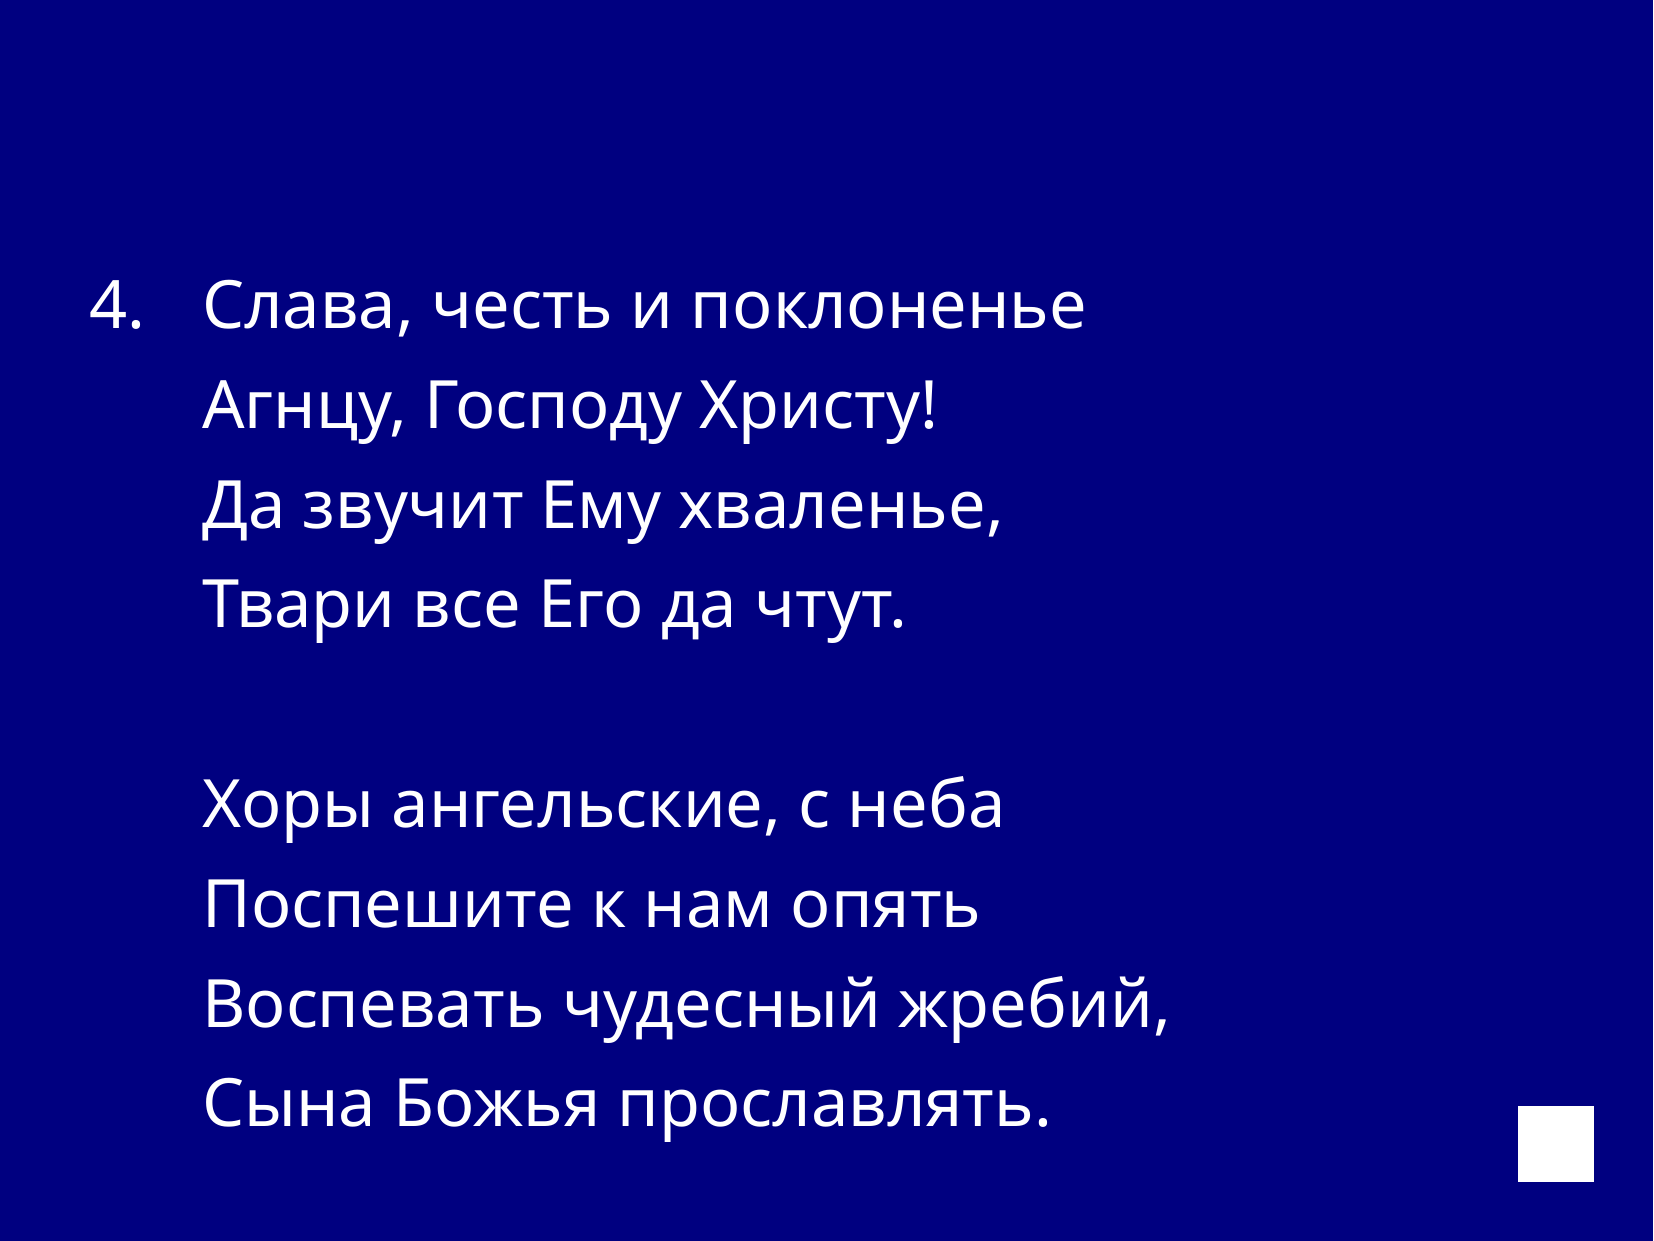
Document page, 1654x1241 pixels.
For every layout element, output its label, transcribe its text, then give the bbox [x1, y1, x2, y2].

text_box 4. Слава, честь и поклоненье Агнцу, Господу Христу! Да звучит Ему хваленье, Твари все Его да чтут. Хоры ангельские, с неба Поспешите к нам опять Воспевать чудесный жребий, Сына Божья прославлять. [75, 150, 1576, 1163]
text_box [1518, 1106, 1594, 1182]
